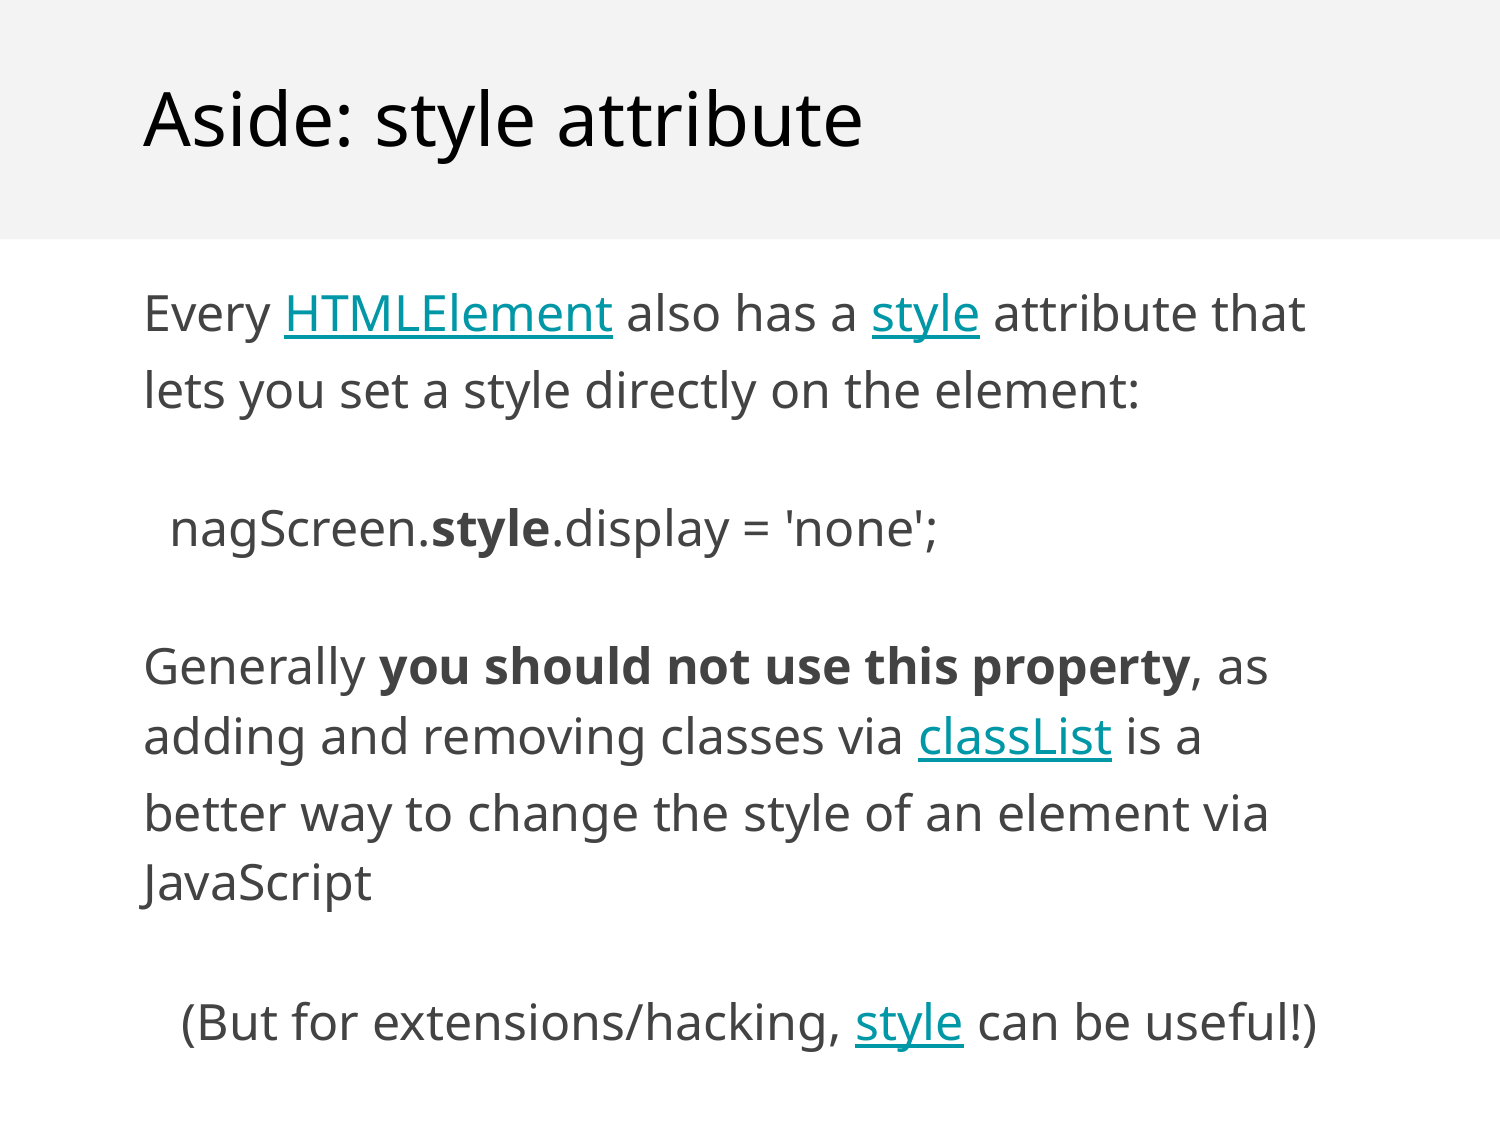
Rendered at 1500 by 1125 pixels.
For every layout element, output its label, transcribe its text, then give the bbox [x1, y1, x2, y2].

list Every HTMLElement also has a style attribute that lets you set a style directly on the element: nagScreen.style.display = 'none'; Generally you should not use this property, as adding and removing classes via classList is a better way to change the style of an element via JavaScript (But for extensions/hacking, style can be useful!) [128, 255, 1372, 1004]
title Aside: style attribute [128, 56, 1372, 183]
